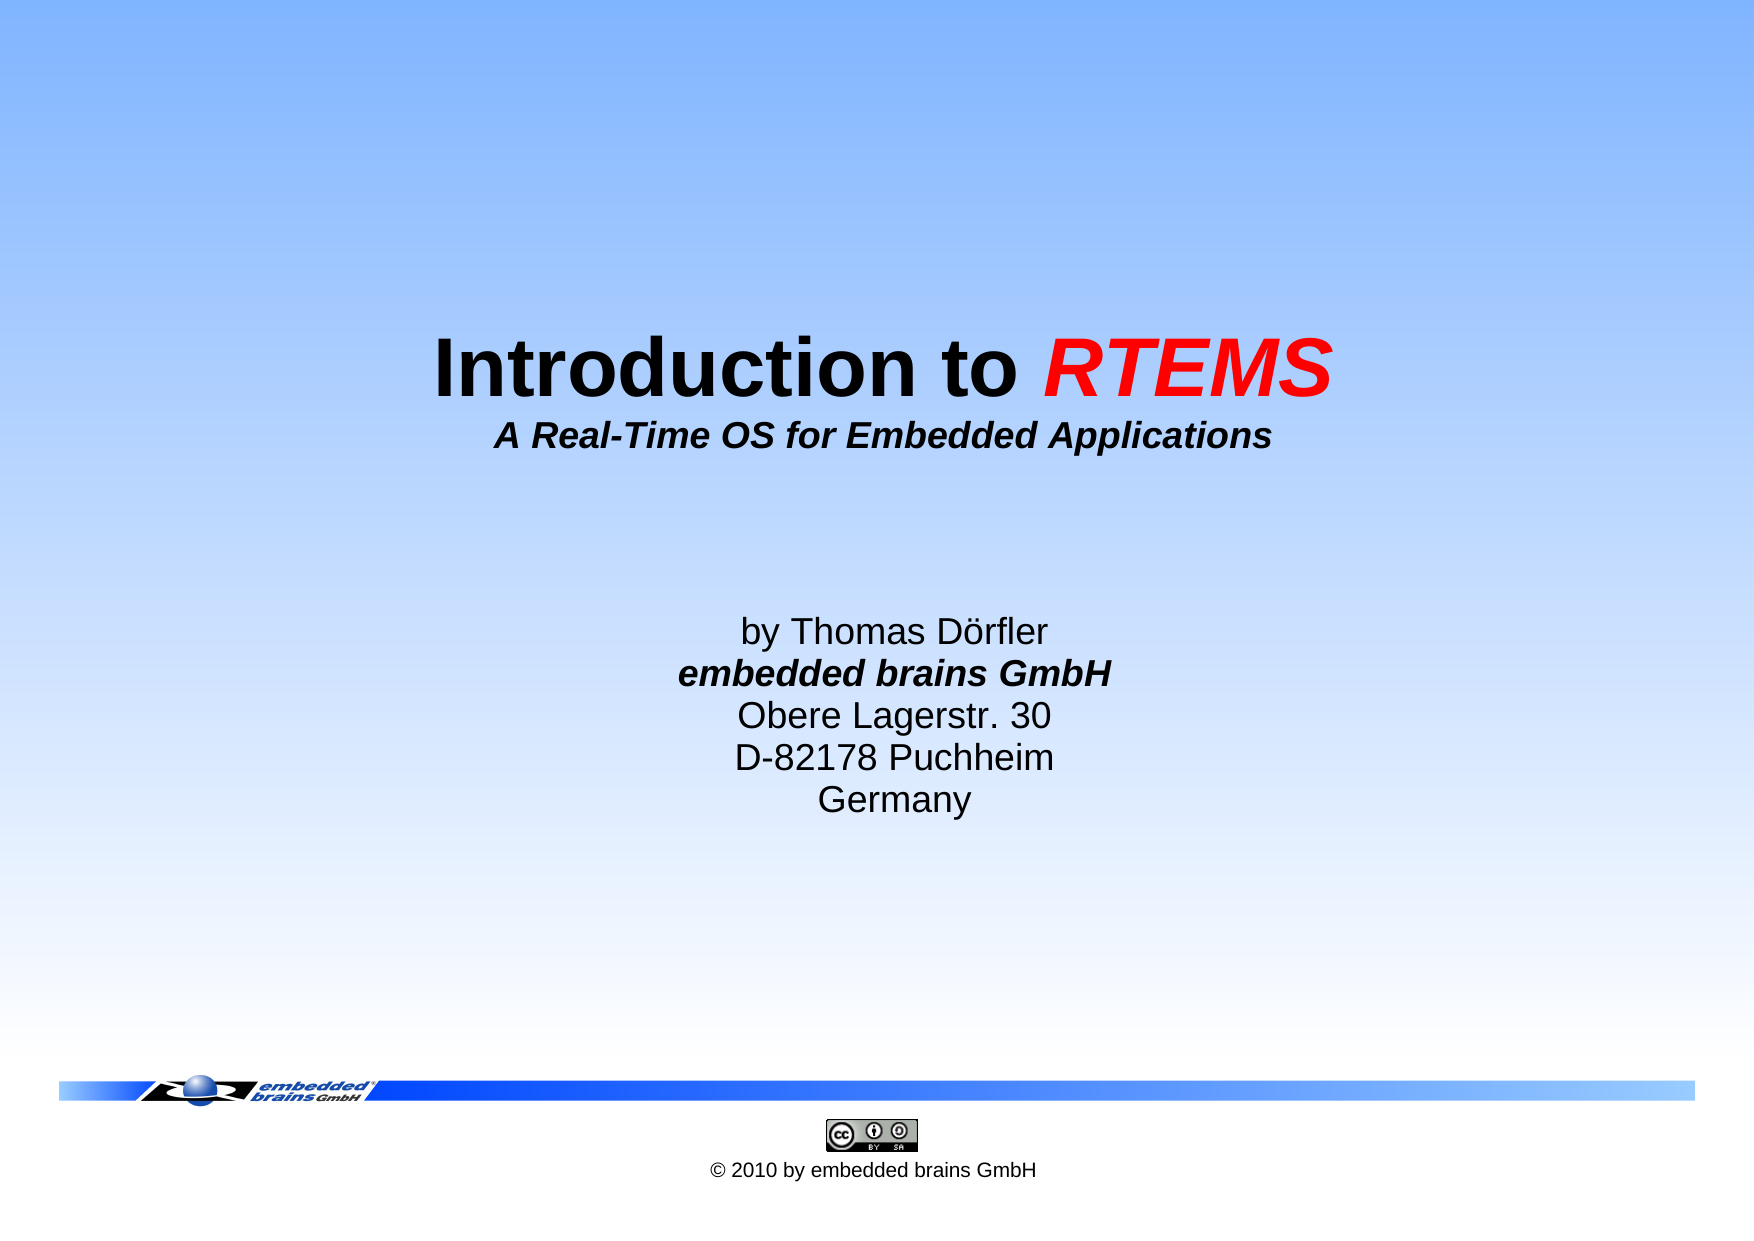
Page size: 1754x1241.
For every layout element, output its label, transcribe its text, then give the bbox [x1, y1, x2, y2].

picture [826, 1119, 918, 1152]
subtitle by Thomas Dörfler embedded brains GmbH Obere Lagerstr. 30 D-82178 Puchheim Germany [140, 265, 1614, 1048]
picture [135, 1070, 381, 1111]
